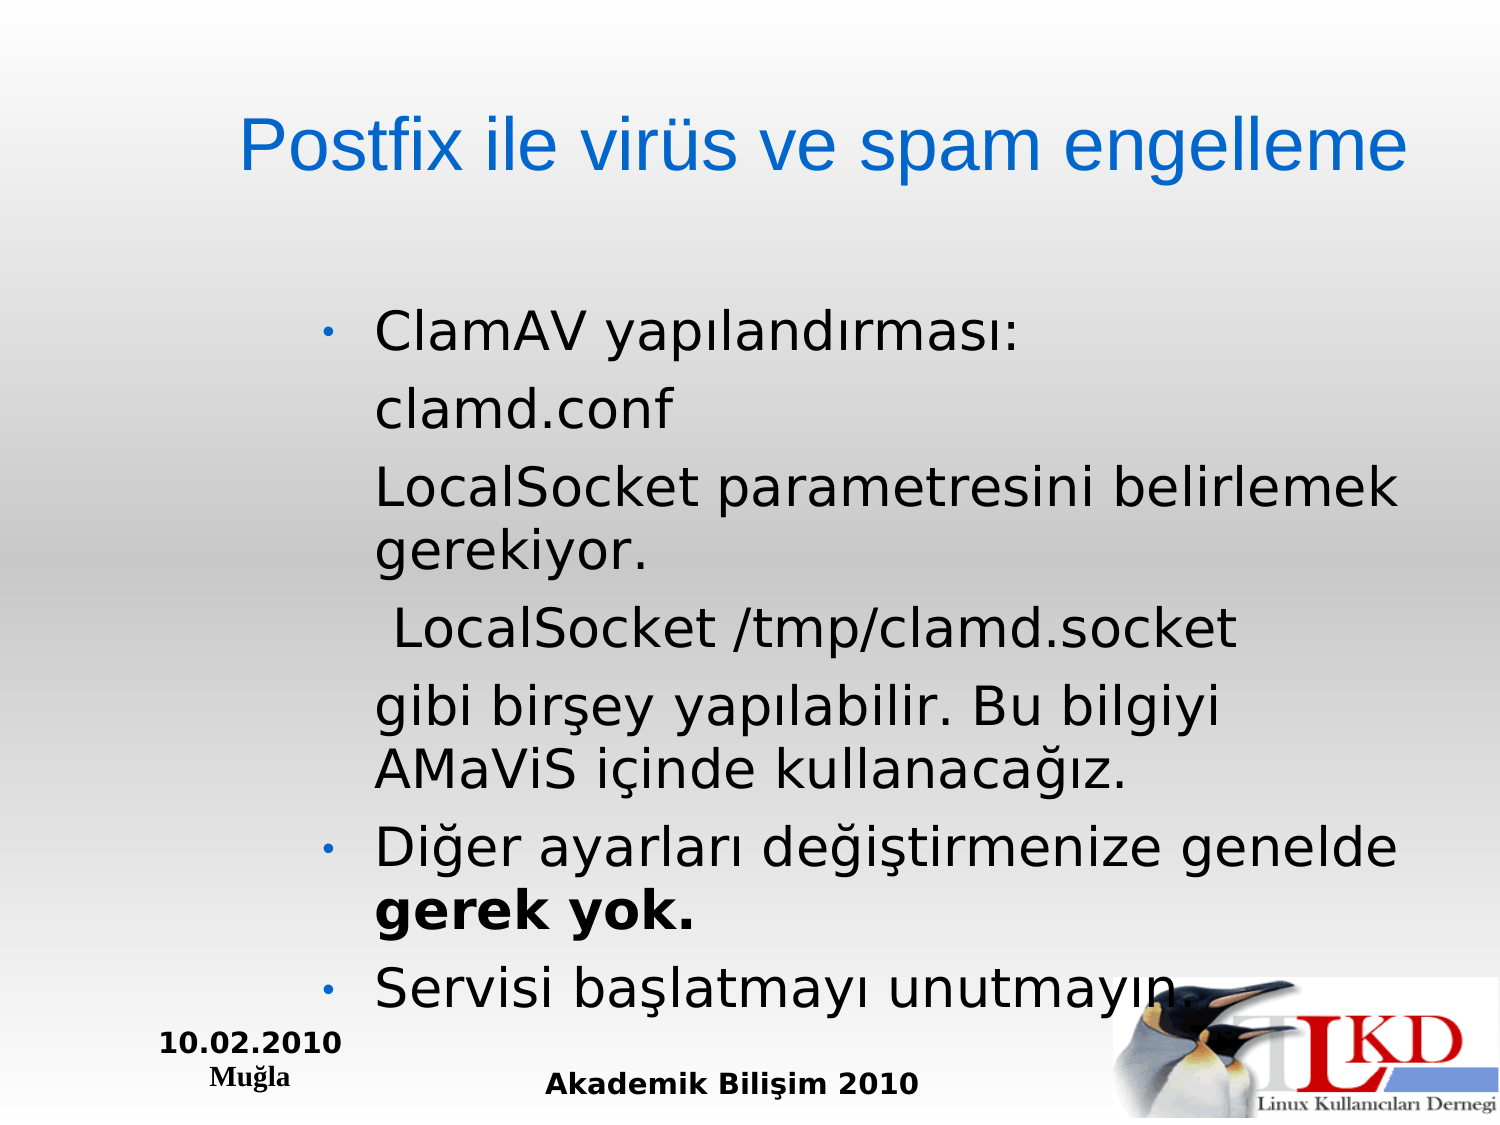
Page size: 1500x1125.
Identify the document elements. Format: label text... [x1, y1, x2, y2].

title Postfix ile virüs ve spam engelleme [224, 49, 1425, 238]
picture [1113, 977, 1499, 1118]
list ClamAV yapılandırması: clamd.conf LocalSocket parametresini belirlemek gerekiyor. LocalSocket /tmp/clamd.socket gibi birşey yapılabilir. Bu bilgiyi AMaViS içinde kullanacağız. Diğer ayarları değiştirmenize genelde gerek yok. Servisi başlatmayı unutmayın. [224, 299, 1425, 1021]
